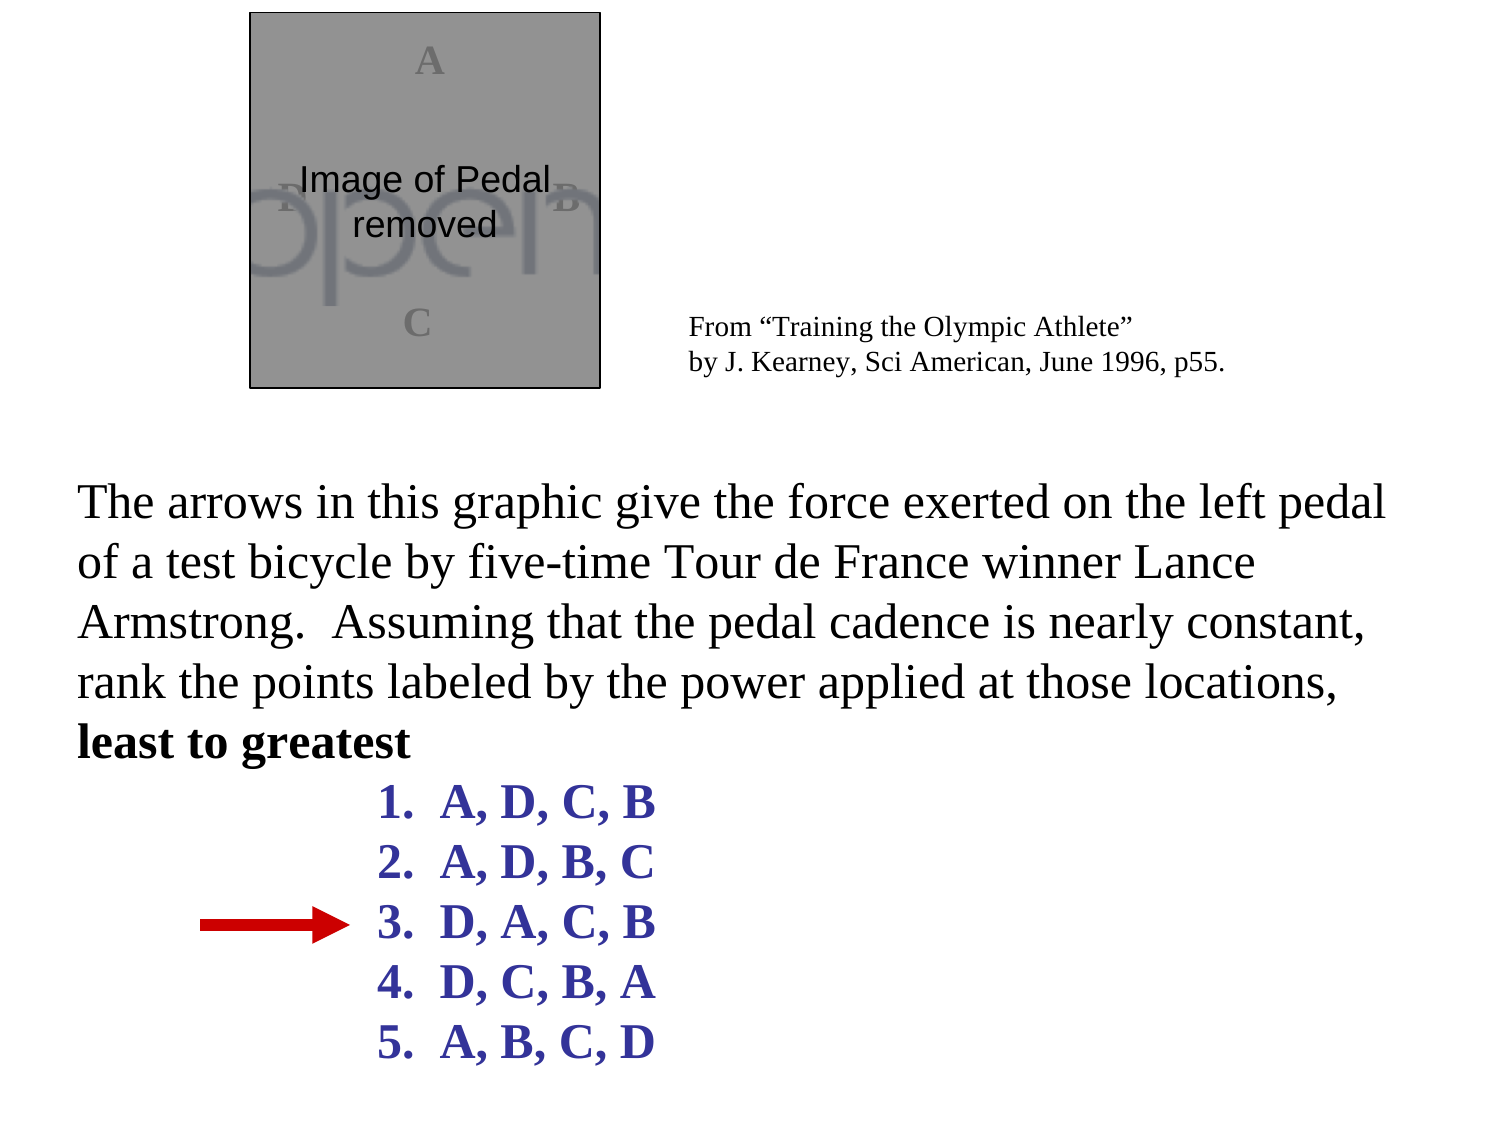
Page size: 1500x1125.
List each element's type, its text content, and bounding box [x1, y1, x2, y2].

text_box The arrows in this graphic give the force exerted on the left pedal of a test bicycle by five-time Tour de France winner Lance Armstrong. Assuming that the pedal cadence is nearly constant, rank the points labeled by the power applied at those locations, least to greatest 1. A, D, C, B 2. A, D, B, C 3. D, A, C, B 4. D, C, B, A 5. A, B, C, D [62, 460, 1450, 1077]
text_box From “Training the Olympic Athlete” by J. Kearney, Sci American, June 1996, p55. [673, 299, 1242, 386]
text_box Image of Pedal removed [249, 12, 601, 388]
